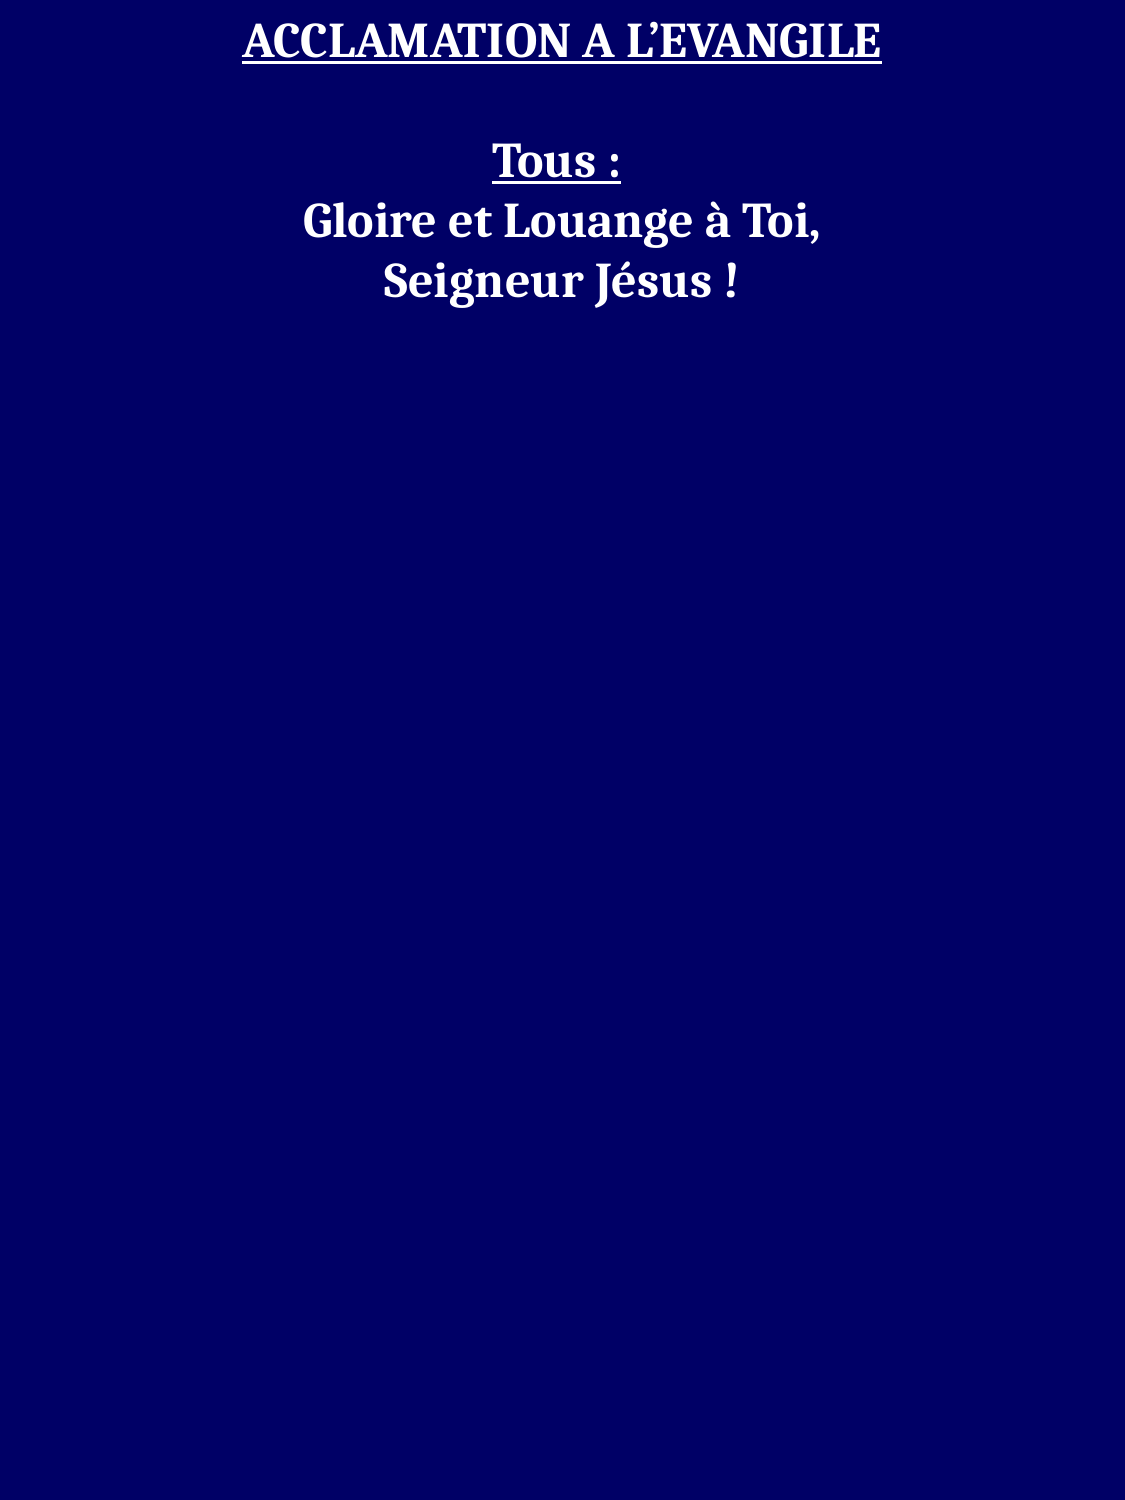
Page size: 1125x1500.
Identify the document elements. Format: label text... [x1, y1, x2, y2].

text_box ACCLAMATION A L’EVANGILE Tous : Gloire et Louange à Toi, Seigneur Jésus ! [0, 0, 1125, 1077]
